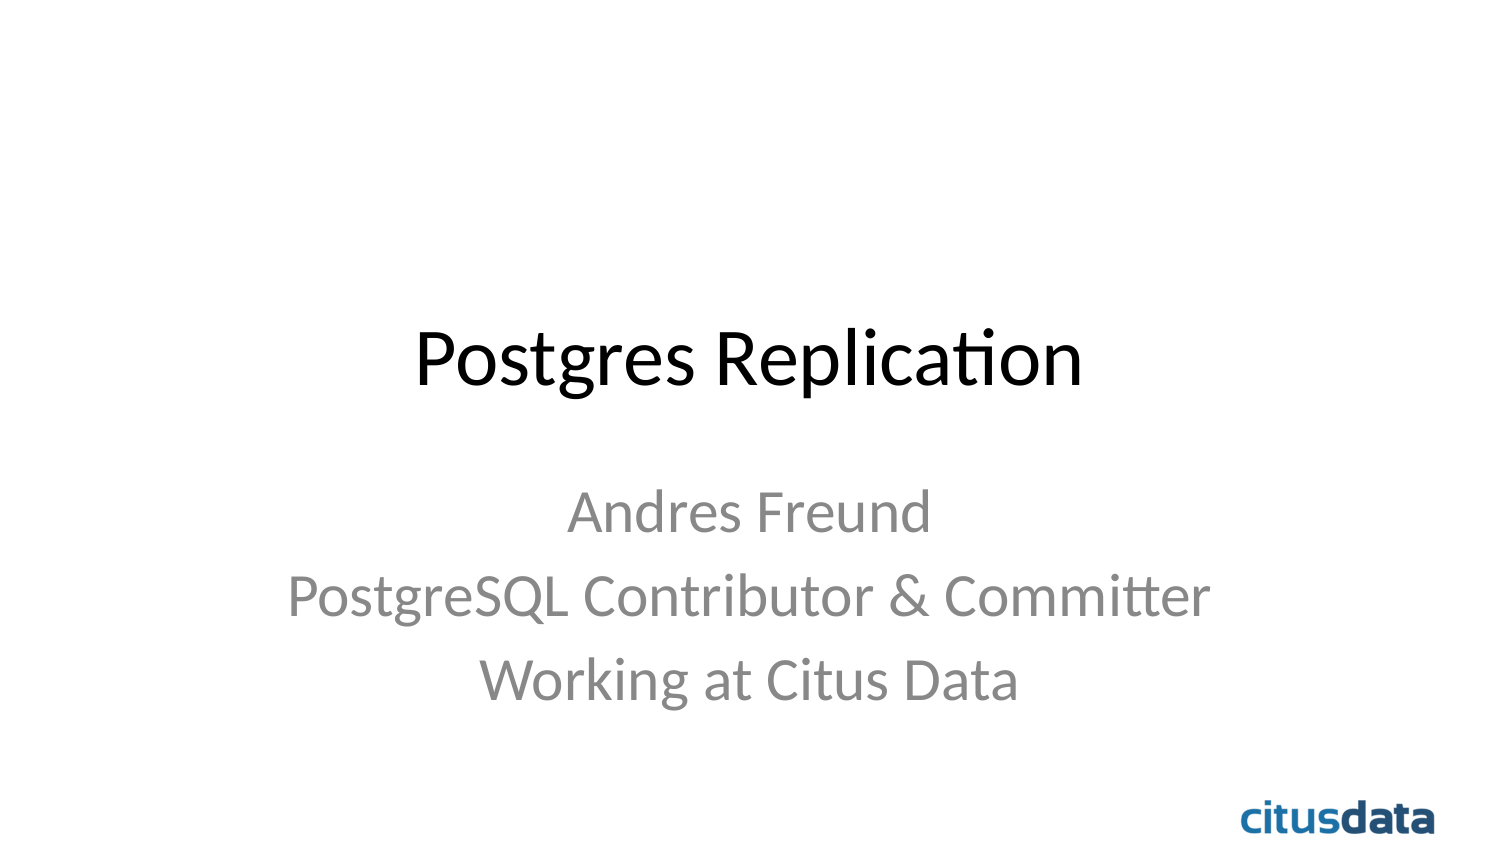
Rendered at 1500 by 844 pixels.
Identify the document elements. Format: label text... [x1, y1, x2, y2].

picture [1237, 795, 1439, 837]
title Postgres Replication [112, 262, 1388, 443]
subtitle Andres Freund PostgreSQL Contributor & Committer Working at Citus Data [225, 478, 1275, 694]
